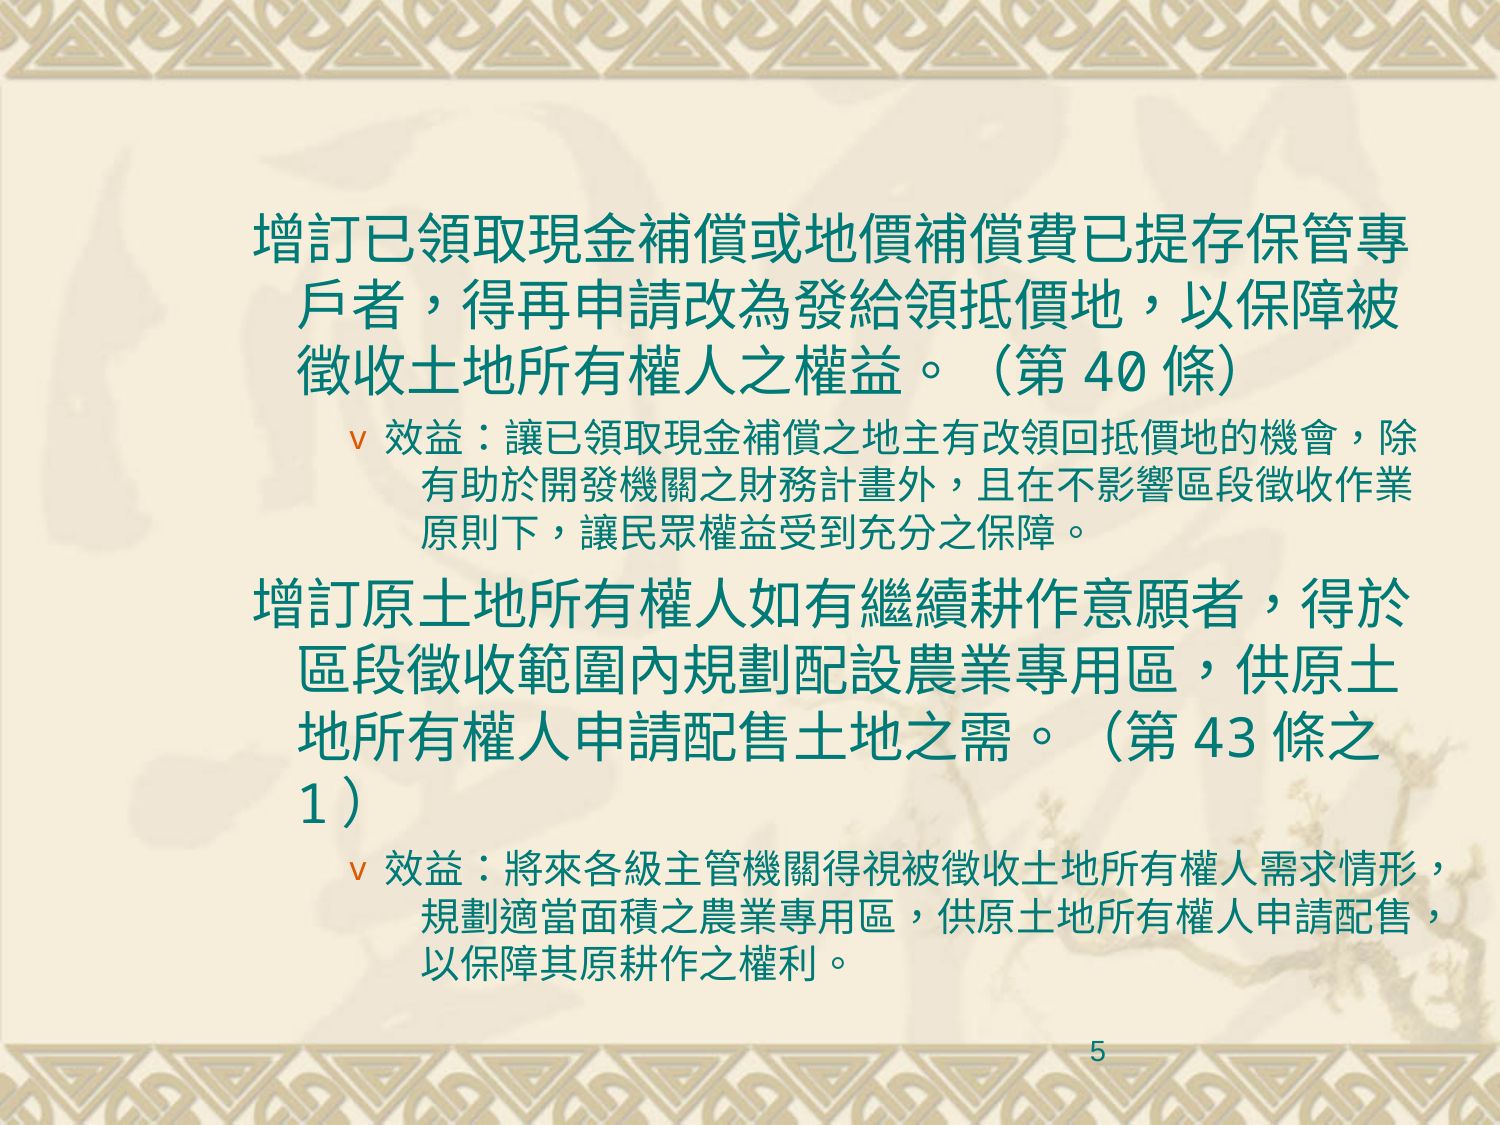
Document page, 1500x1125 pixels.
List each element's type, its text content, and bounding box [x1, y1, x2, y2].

list 增訂已領取現金補償或地價補償費已提存保管專戶者，得再申請改為發給領抵價地，以保障被徵收土地所有權人之權益。（第40條） 效益：讓已領取現金補償之地主有改領回抵價地的機會，除有助於開發機關之財務計畫外，且在不影響區段徵收作業原則下，讓民眾權益受到充分之保障。 增訂原土地所有權人如有繼續耕作意願者，得於區段徵收範圍內規劃配設農業專用區，供原土地所有權人申請配售土地之需。（第43條之1） 效益：將來各級主管機關得視被徵收土地所有權人需求情形，規劃適當面積之農業專用區，供原土地所有權人申請配售，以保障其原耕作之權利。 [49, 196, 1451, 1001]
text_box [1074, 1024, 1451, 1103]
